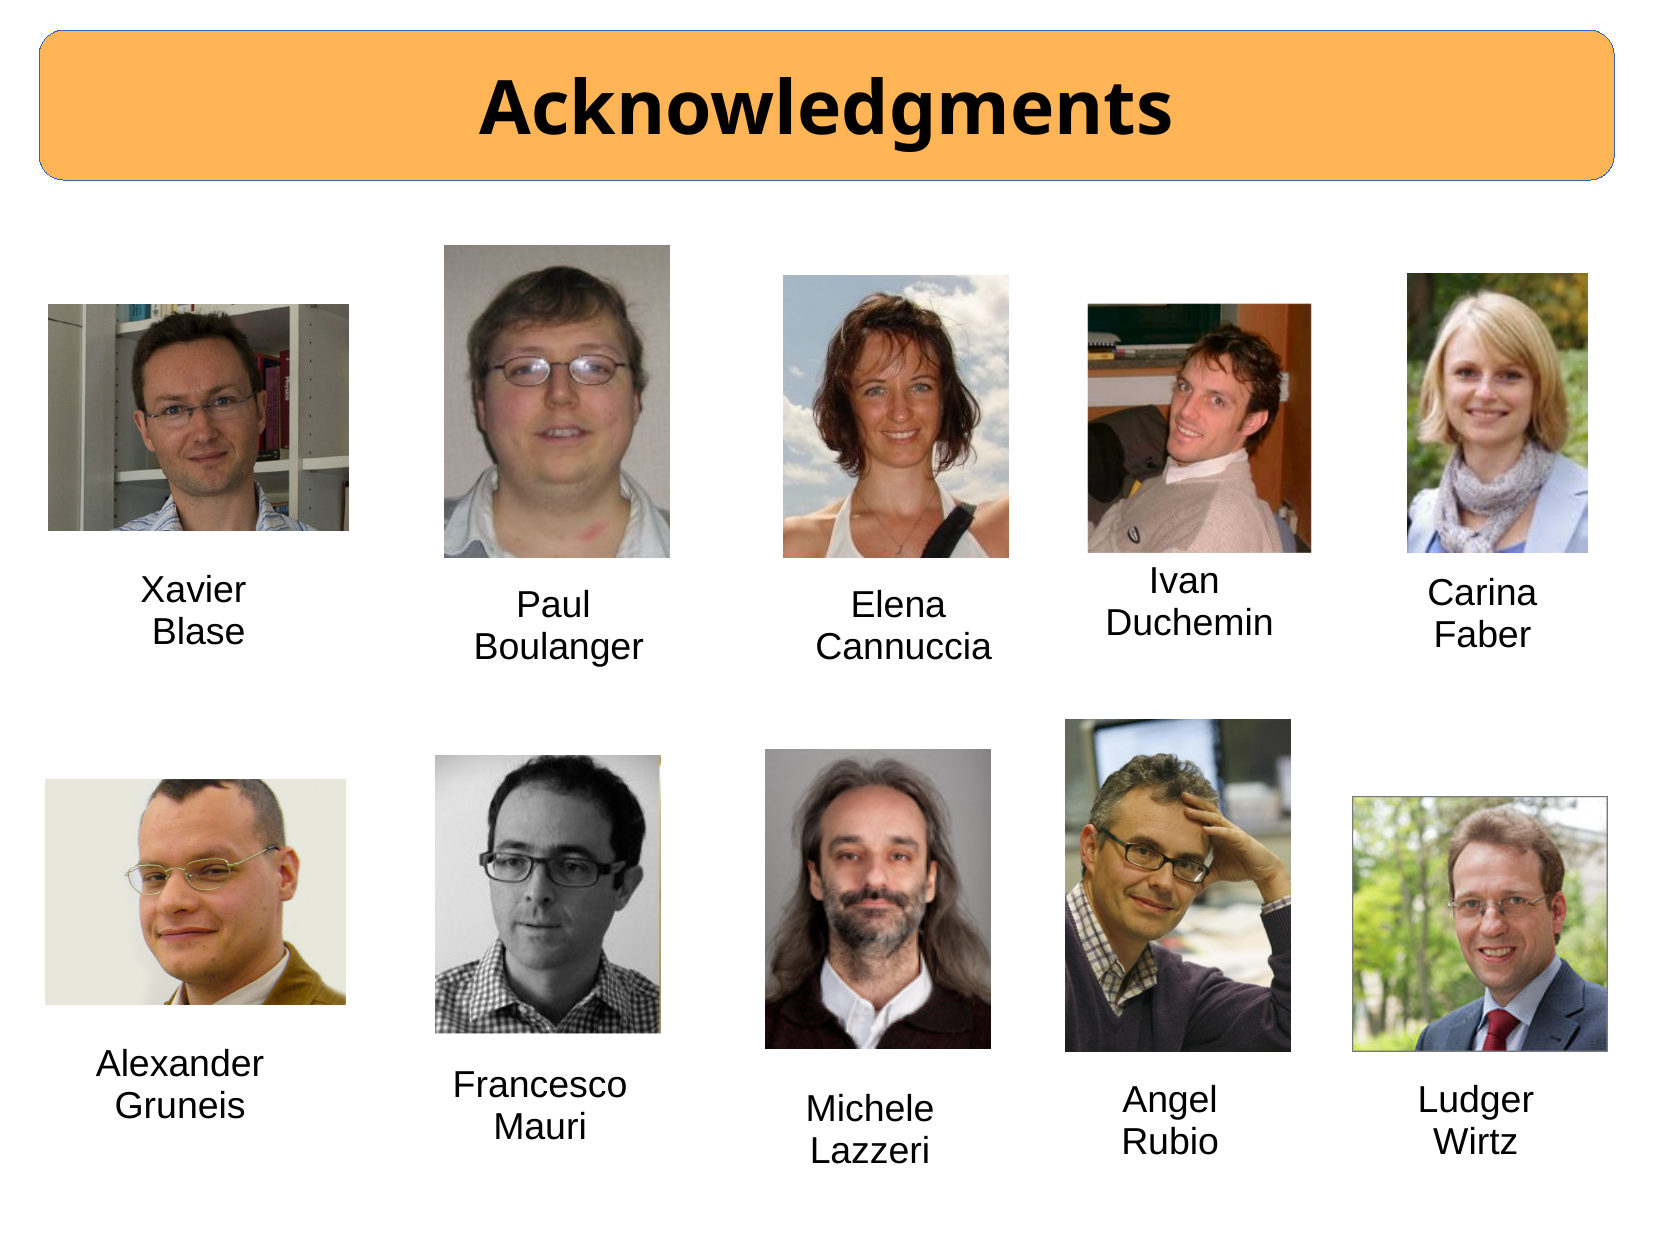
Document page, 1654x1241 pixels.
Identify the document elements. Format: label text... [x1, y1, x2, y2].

picture [765, 749, 991, 1049]
text_box Ivan Duchemin [1024, 552, 1355, 652]
text_box Angel Rubio [1050, 1071, 1291, 1171]
text_box Acknowledgments [39, 30, 1615, 181]
picture [48, 304, 349, 531]
text_box Elena Cannuccia [738, 575, 1069, 675]
picture [1087, 302, 1313, 552]
text_box Carina Faber [1317, 564, 1648, 664]
picture [1352, 796, 1608, 1052]
picture [783, 275, 1009, 558]
picture [444, 245, 670, 558]
text_box Alexander Gruneis [60, 1035, 301, 1134]
picture [435, 755, 661, 1036]
text_box Francesco Mauri [420, 1056, 661, 1156]
text_box Michele Lazzeri [750, 1080, 991, 1179]
text_box Paul Boulanger [408, 575, 709, 675]
text_box Xavier Blase [78, 560, 319, 660]
text_box Ludger Wirtz [1355, 1071, 1596, 1171]
picture [45, 779, 346, 1006]
picture [1407, 273, 1588, 553]
picture [1065, 719, 1291, 1052]
